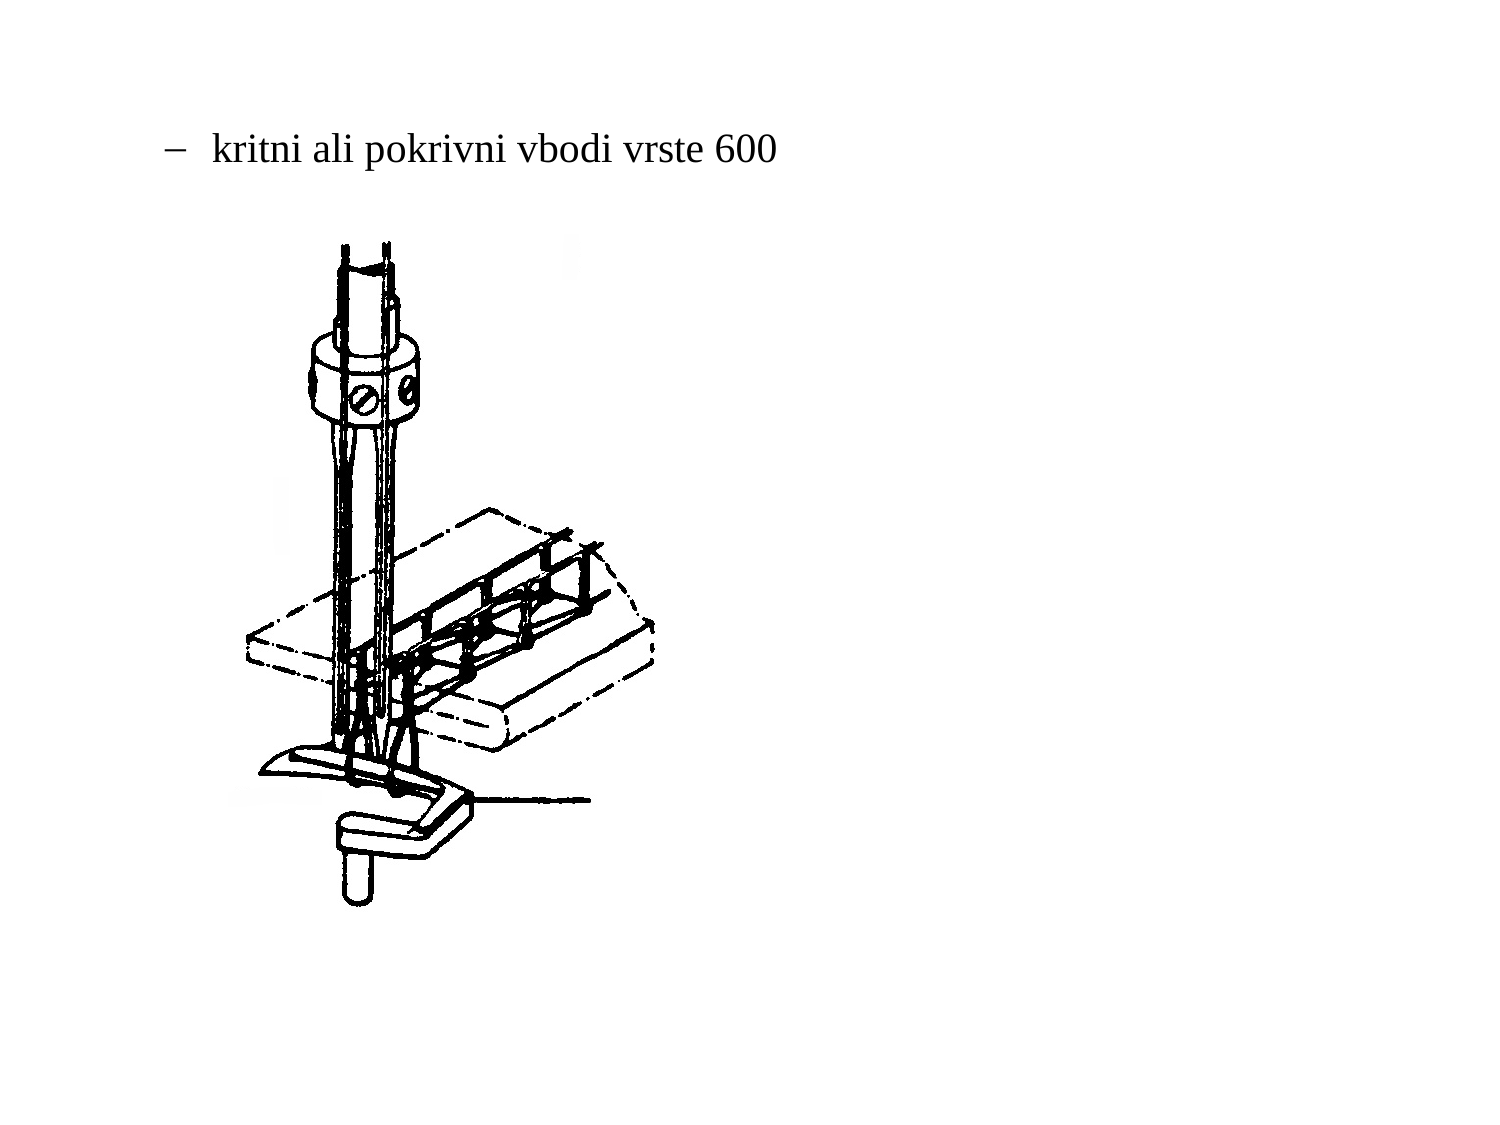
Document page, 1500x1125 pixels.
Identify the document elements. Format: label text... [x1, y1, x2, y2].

list kritni ali pokrivni vbodi vrste 600 [75, 113, 987, 1006]
text_box [218, 208, 715, 951]
